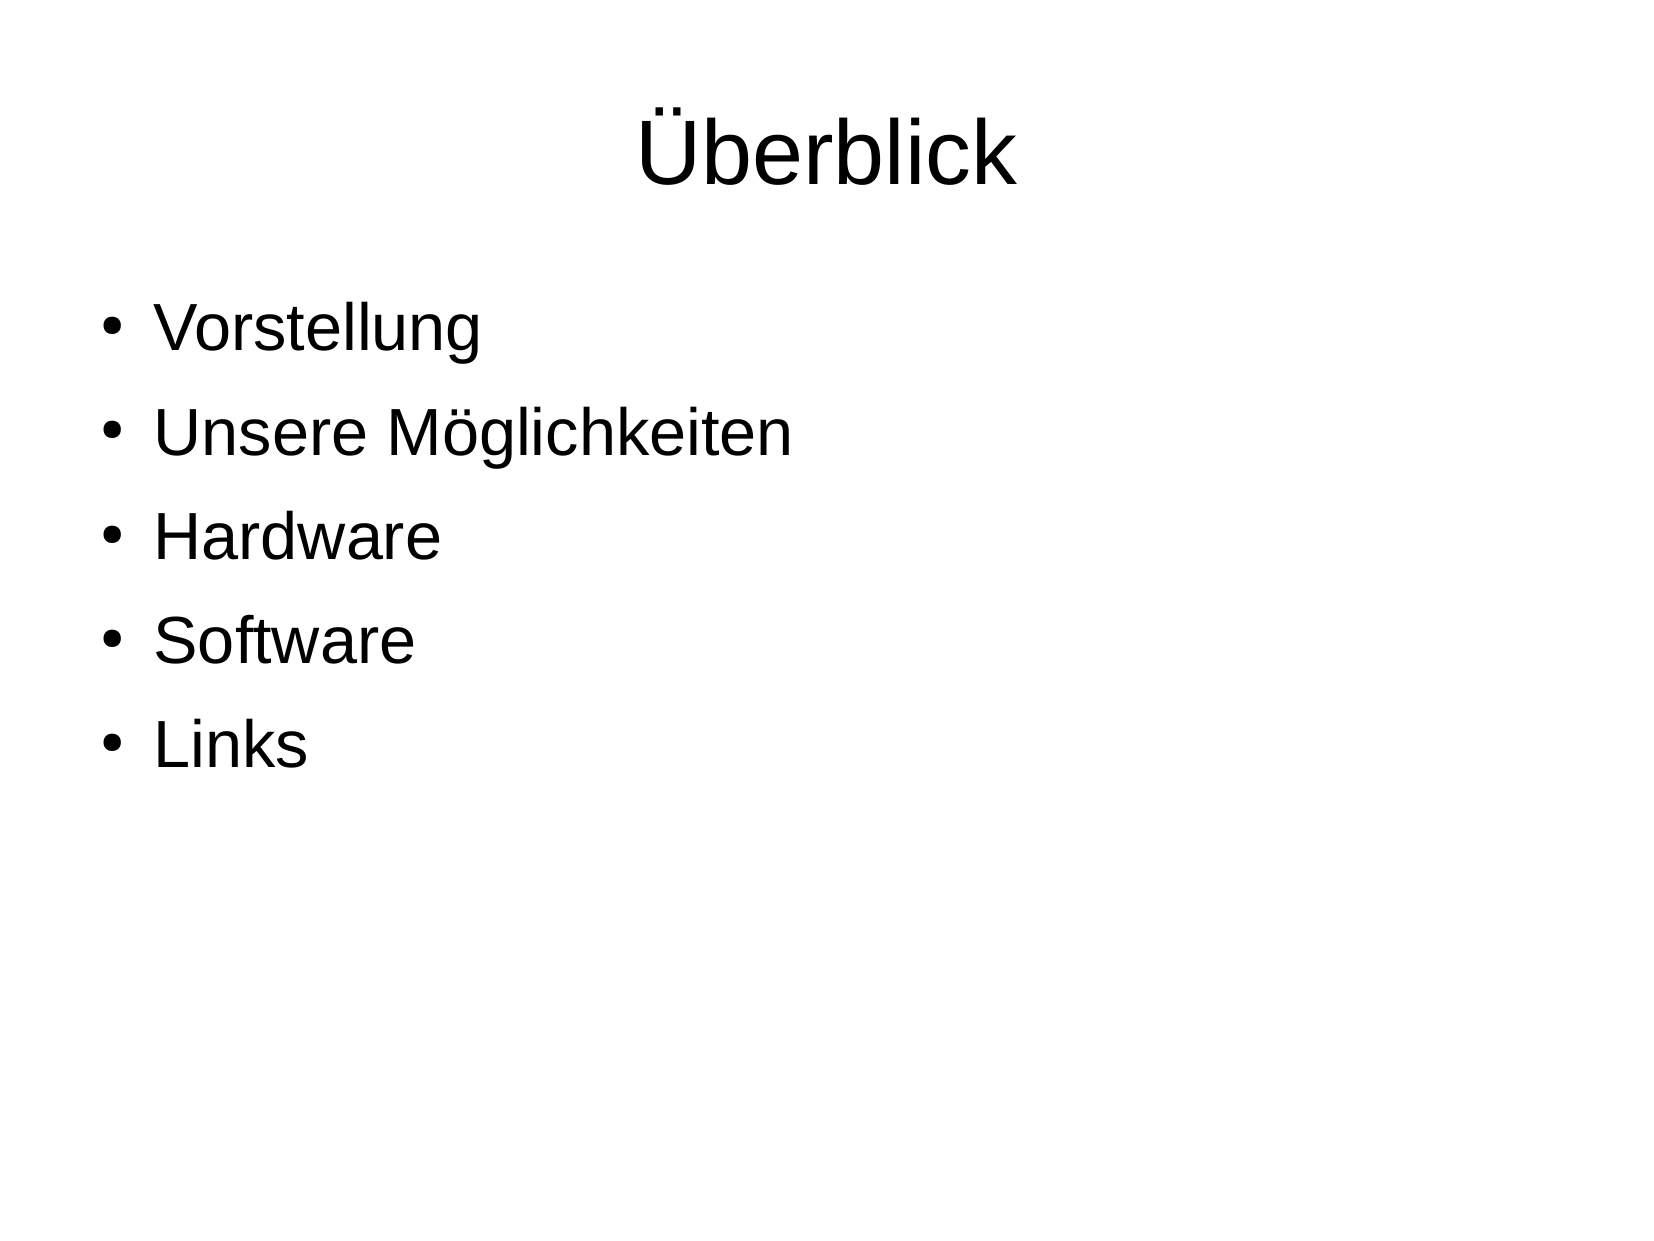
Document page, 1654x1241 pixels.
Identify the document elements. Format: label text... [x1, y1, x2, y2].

title Überblick [82, 49, 1571, 257]
list Vorstellung Unsere Möglichkeiten Hardware Software Links [82, 290, 1571, 1010]
